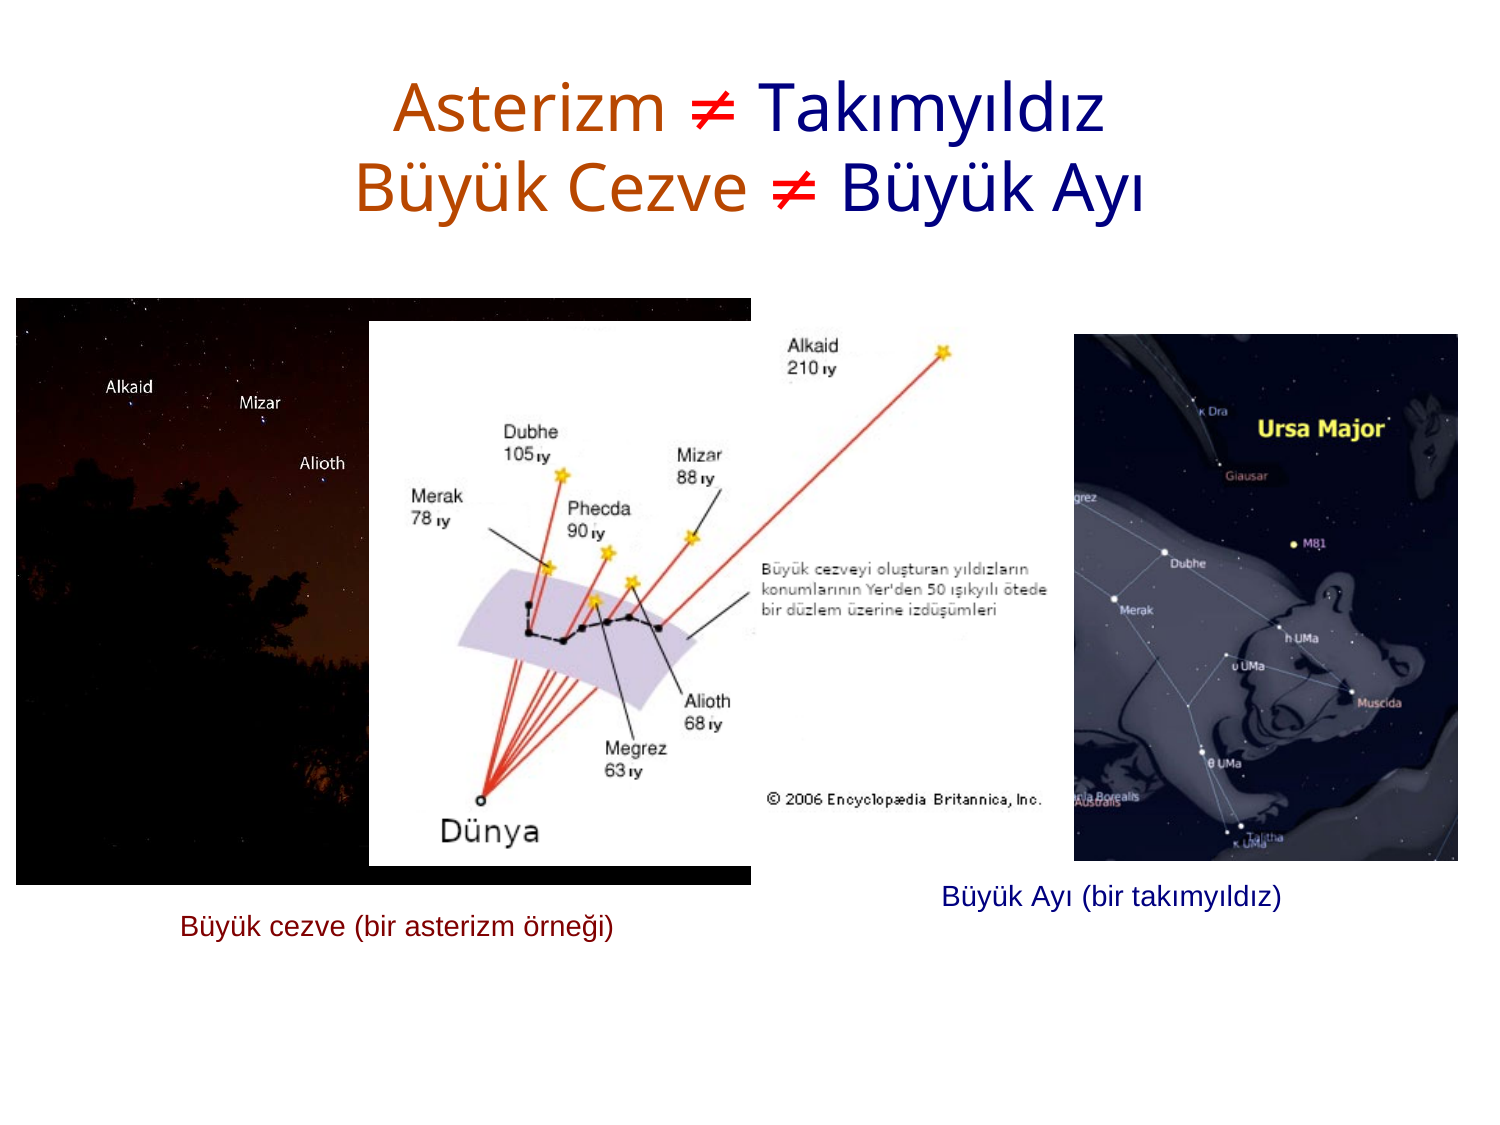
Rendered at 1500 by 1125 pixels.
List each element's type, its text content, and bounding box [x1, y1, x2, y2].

title Asterizm ≠ Takımyıldız Büyük Cezve ≠ Büyük Ayı [75, 50, 1426, 239]
text_box Büyük cezve (bir asterizm örneği) [105, 899, 691, 950]
text_box Büyük Ayı (bir takımyıldız) [819, 870, 1405, 920]
picture [16, 298, 1458, 885]
